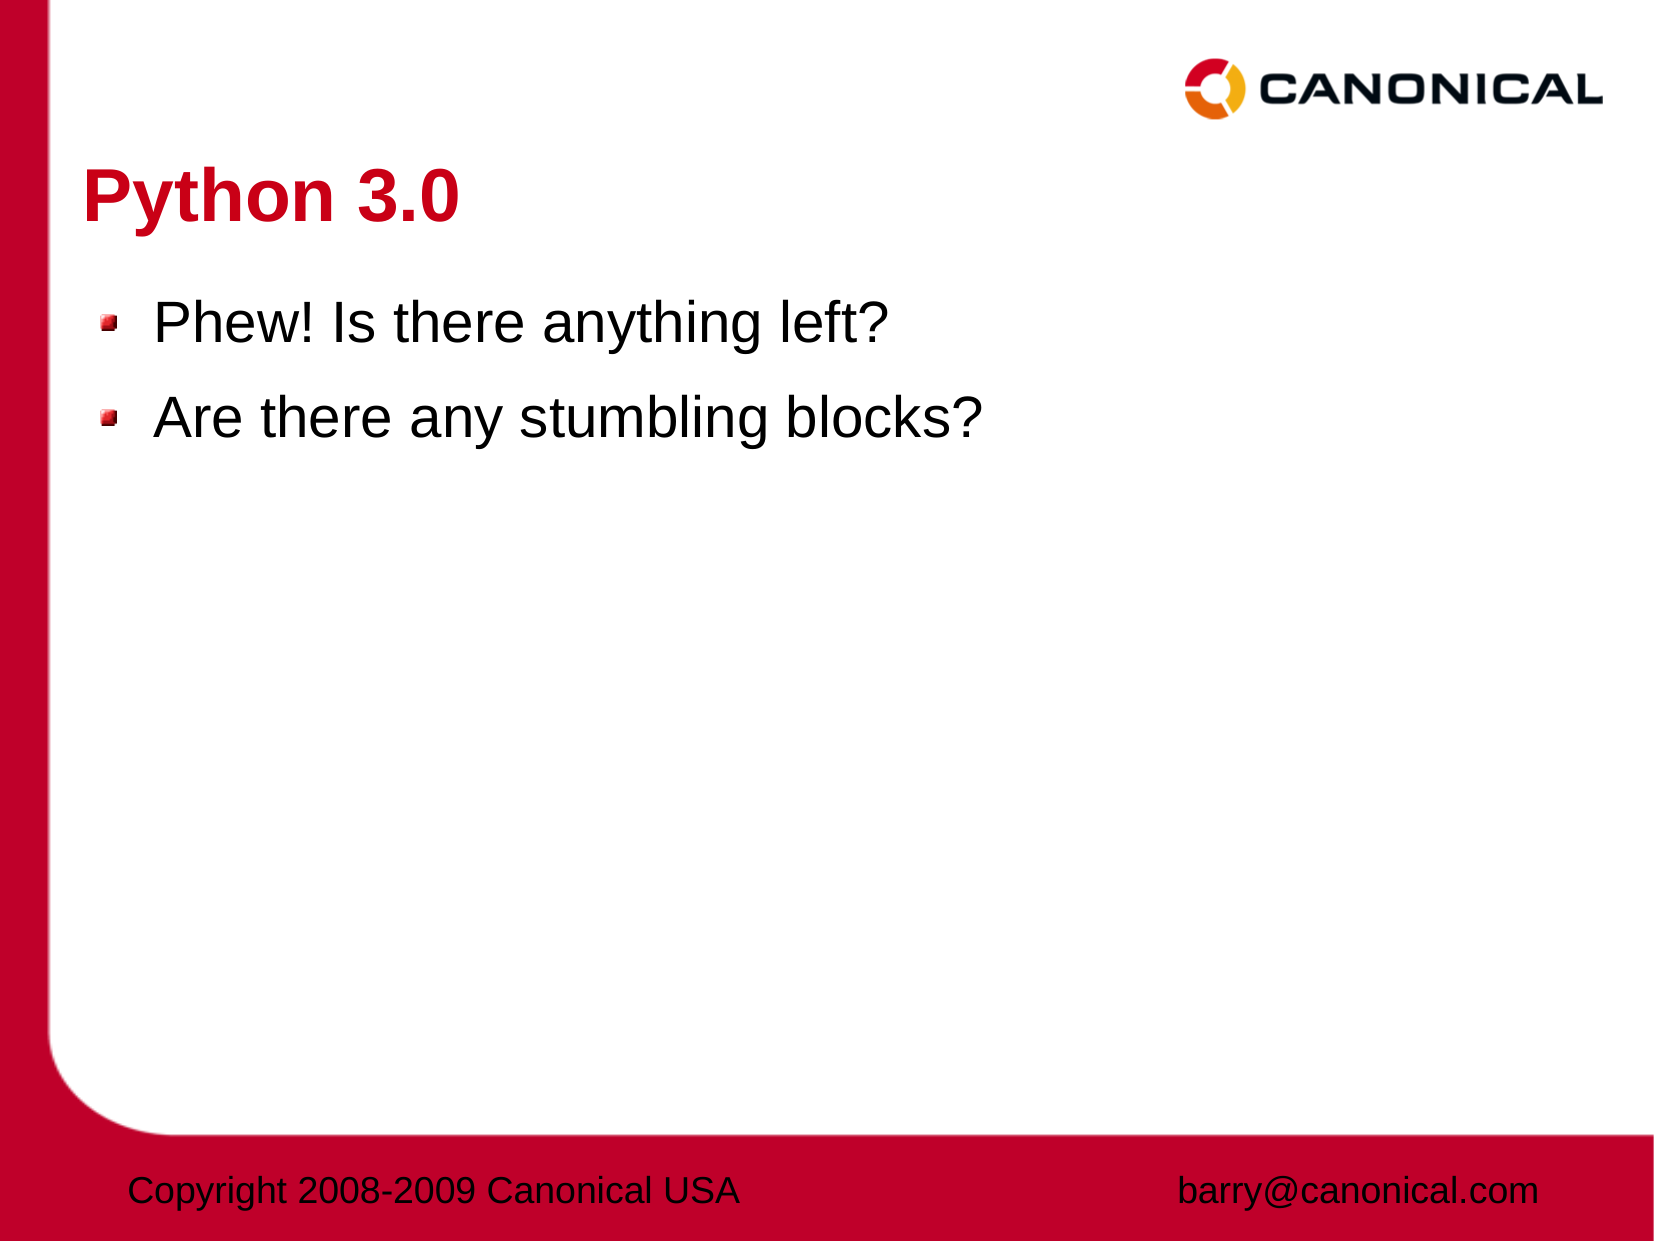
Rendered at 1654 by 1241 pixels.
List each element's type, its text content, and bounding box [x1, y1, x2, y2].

list Phew! Is there anything left? Are there any stumbling blocks? [82, 290, 1571, 1109]
picture [0, 0, 1654, 1241]
title Python 3.0 [82, 104, 1571, 287]
